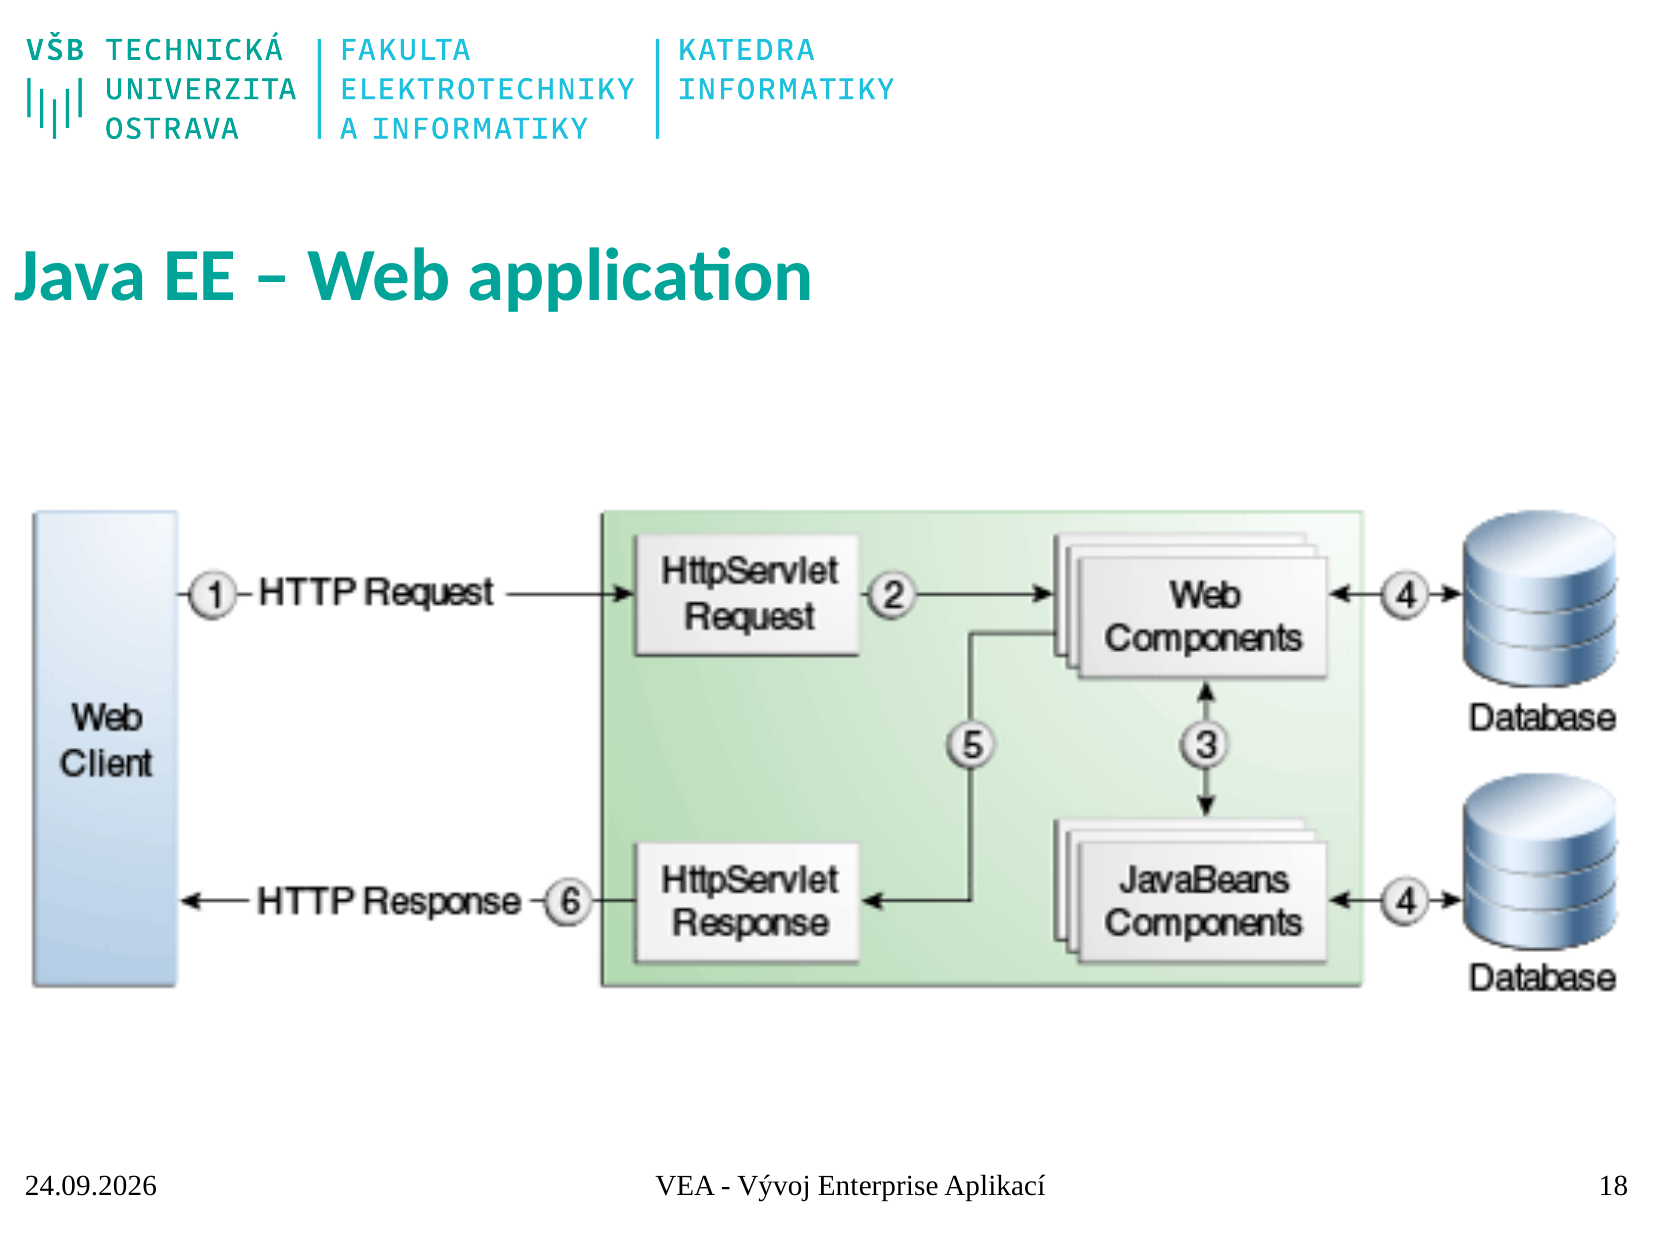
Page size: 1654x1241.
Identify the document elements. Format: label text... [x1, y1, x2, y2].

picture [24, 499, 1629, 1001]
picture [26, 31, 894, 139]
title Java EE – Web application [14, 165, 1619, 319]
